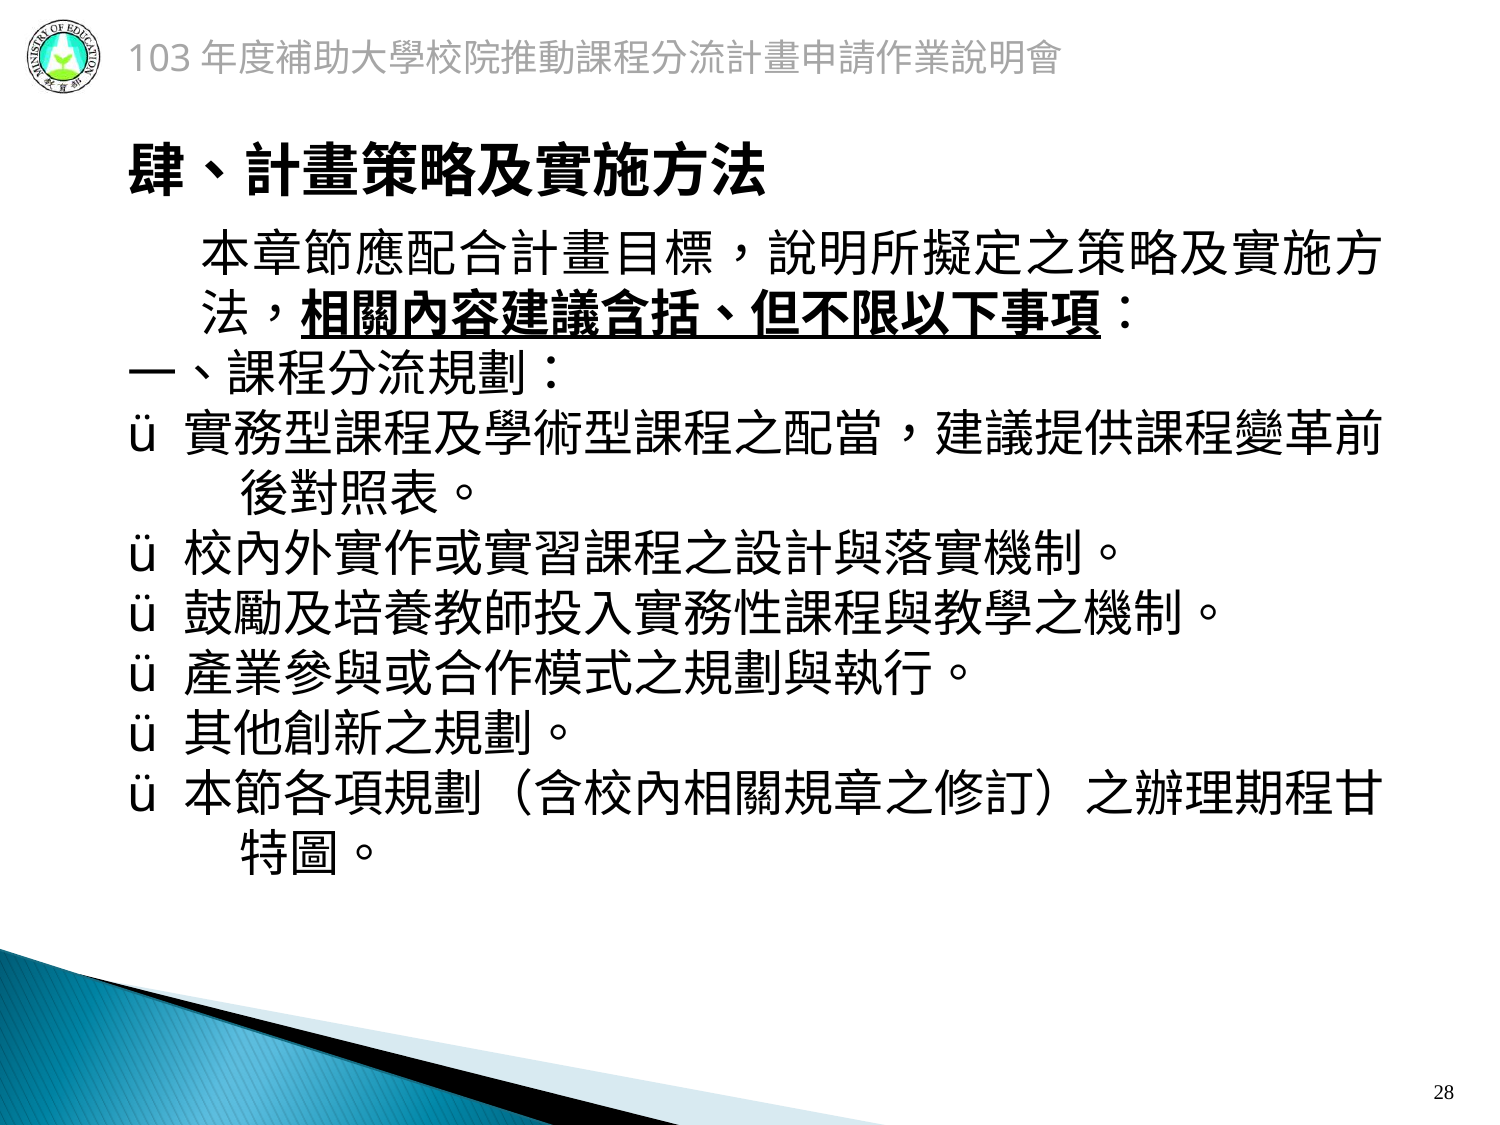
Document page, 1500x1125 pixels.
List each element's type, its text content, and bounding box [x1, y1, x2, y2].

picture [17, 19, 102, 96]
text_box 103年度補助大學校院推動課程分流計畫申請作業說明會 [112, 26, 1436, 88]
text_box 28 [1418, 1051, 1479, 1112]
text_box 肆、計畫策略及實施方法 本章節應配合計畫目標，說明所擬定之策略及實施方法，相關內容建議含括、但不限以下事項： 一、課程分流規劃： 實務型課程及學術型課程之配當，建議提供課程變革前後對照表。 校內外實作或實習課程之設計與落實機制。 鼓勵及培養教師投入實務性課程與教學之機制。 產業參與或合作模式之規劃與執行。 其他創新之規劃。 本節各項規劃（含校內相關規章之修訂）之辦理期程甘特圖。 [112, 125, 1400, 889]
